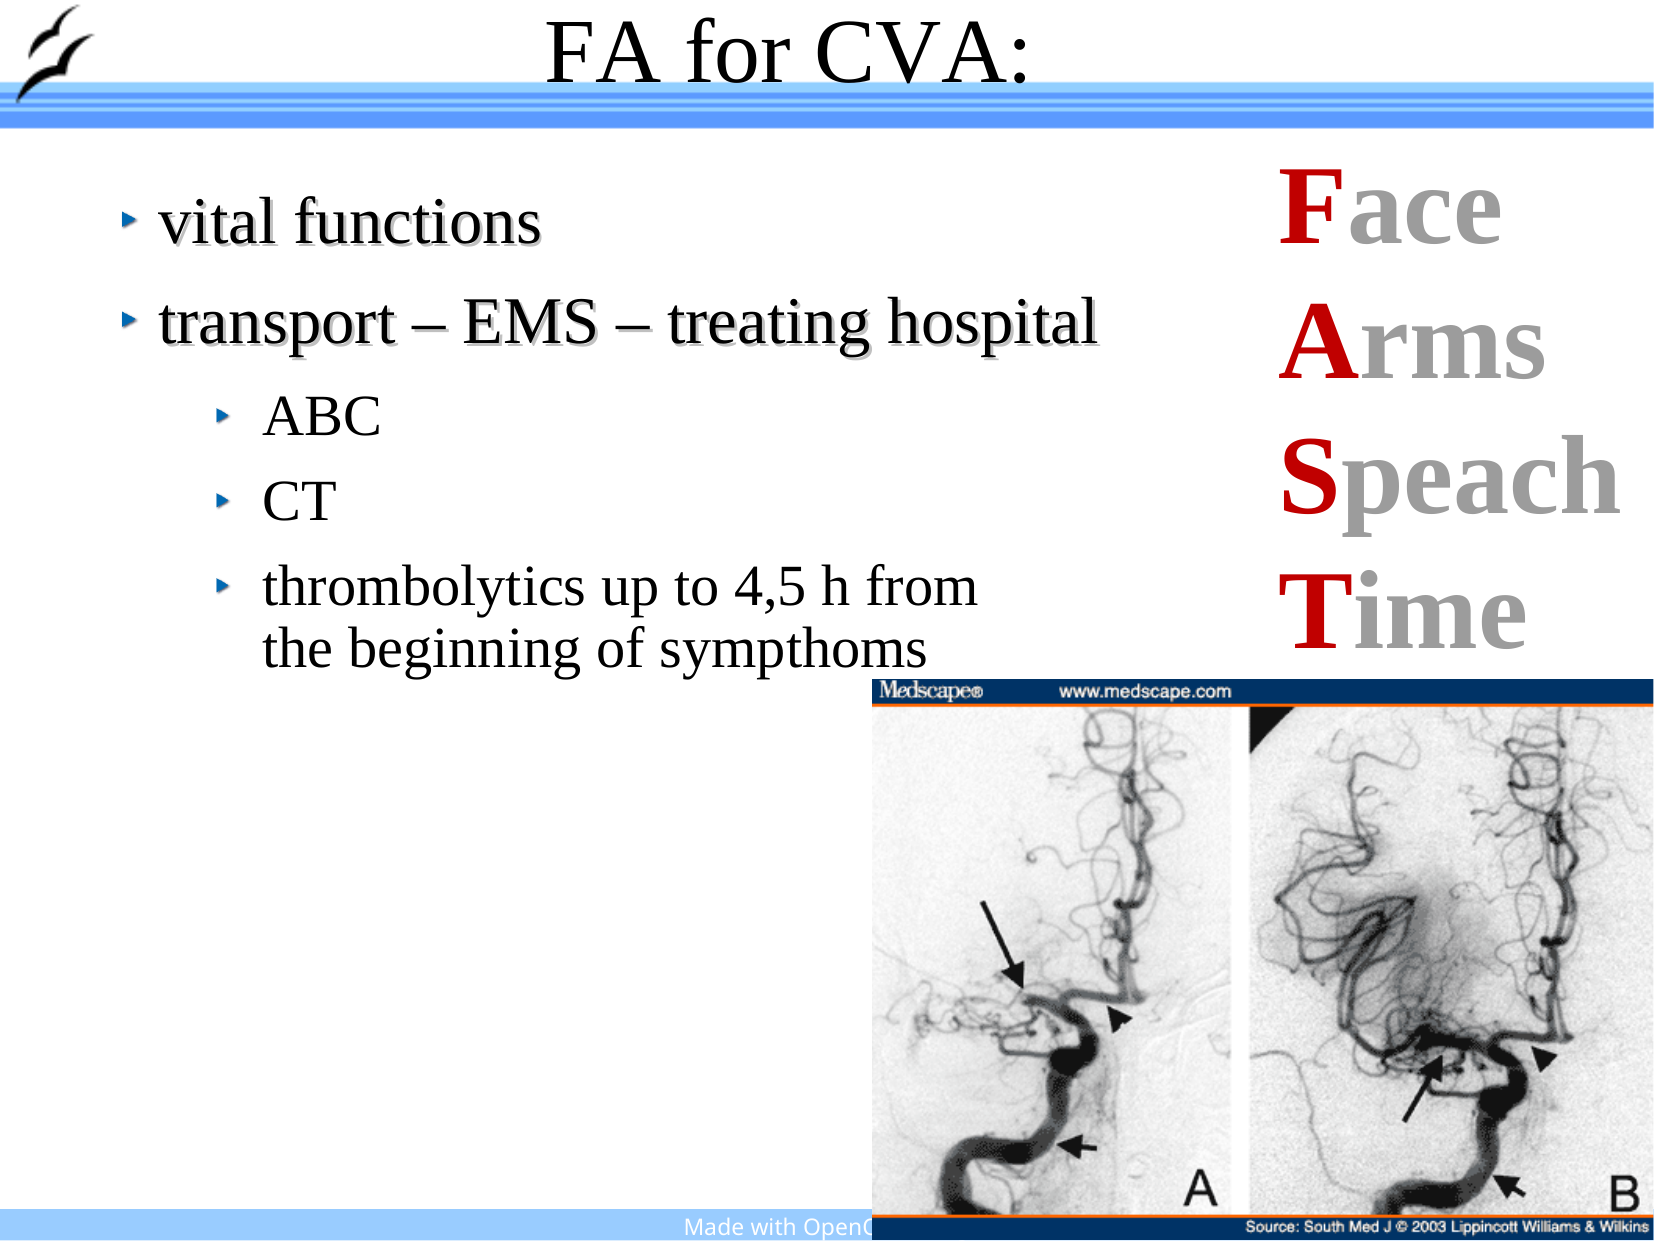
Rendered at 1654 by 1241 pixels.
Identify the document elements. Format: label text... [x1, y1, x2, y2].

list vital functions transport – EMS – treating hospital ABC CT thrombolytics up to 4,5 h from the beginning of sympthoms [120, 186, 1263, 1195]
picture [872, 679, 1654, 1241]
title FA for CVA: [94, 0, 1507, 107]
picture [0, 0, 1654, 133]
text_box Face Arms Speach Time [1263, 123, 1654, 679]
